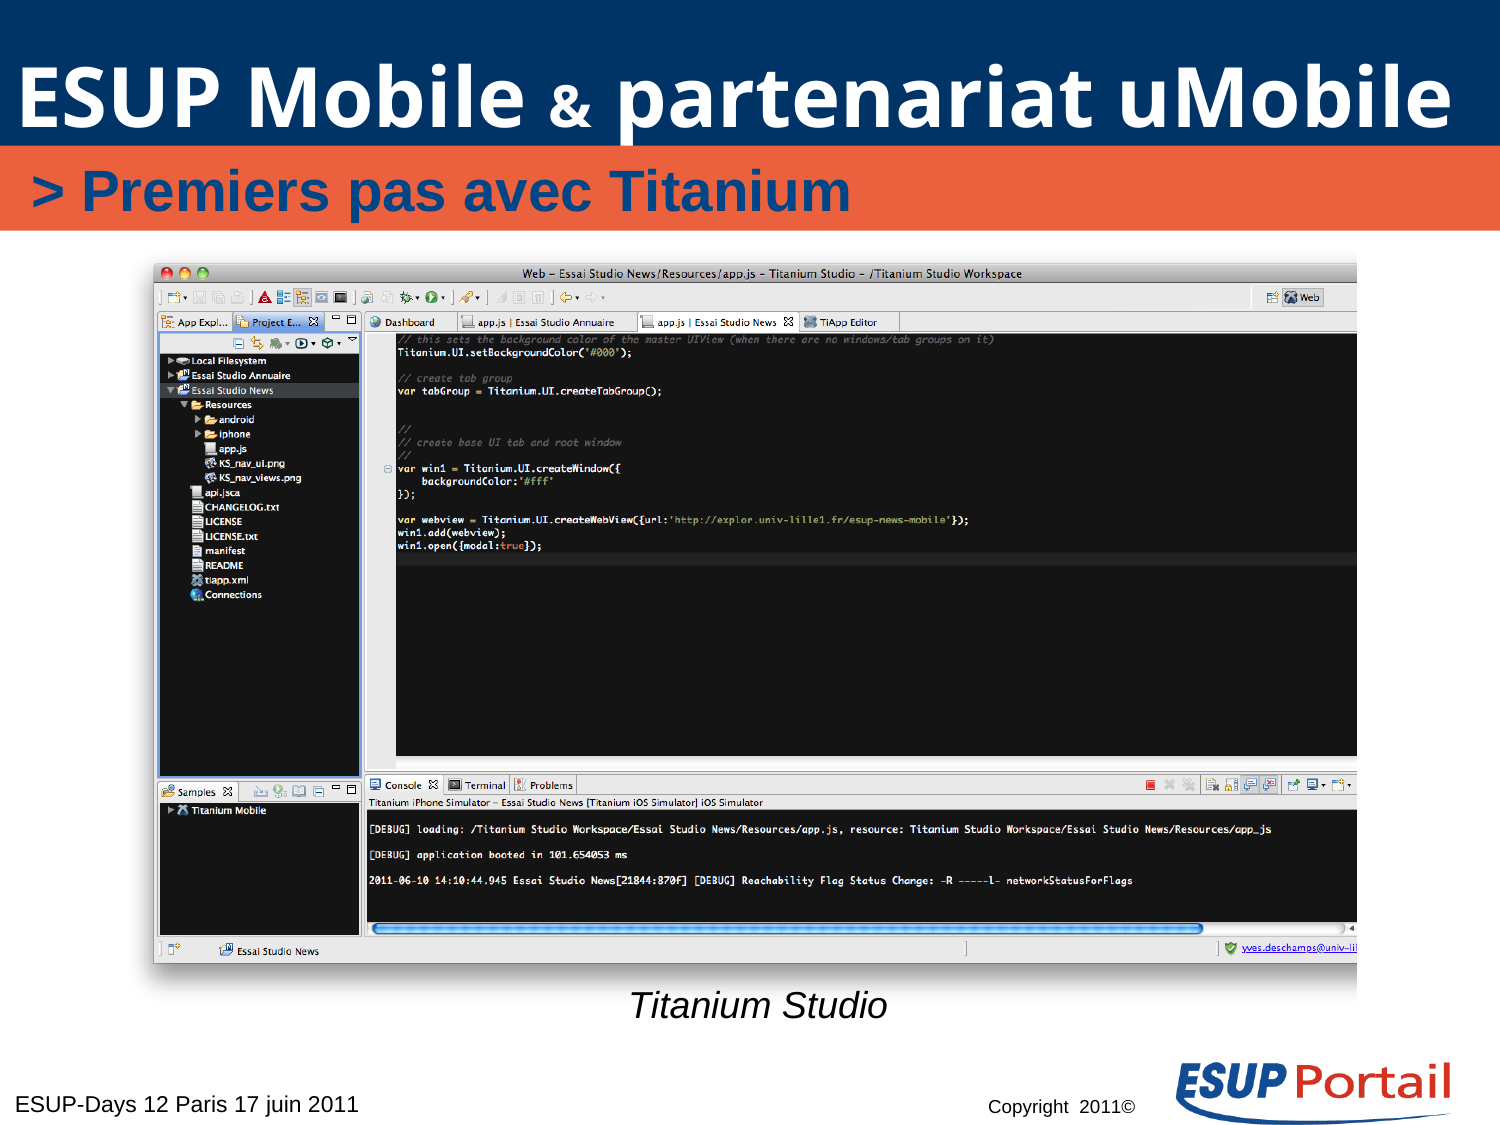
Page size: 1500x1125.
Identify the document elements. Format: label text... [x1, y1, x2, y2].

picture [119, 242, 1357, 1010]
text_box ESUP-Days 12 Paris 17 juin 2011 [0, 1070, 632, 1125]
picture [1175, 1062, 1451, 1125]
text_box ESUP Mobile & partenariat uMobile [0, 0, 1500, 145]
text_box Titanium Studio [147, 973, 1359, 1034]
text_box > Premiers pas avec Titanium [0, 145, 1500, 231]
